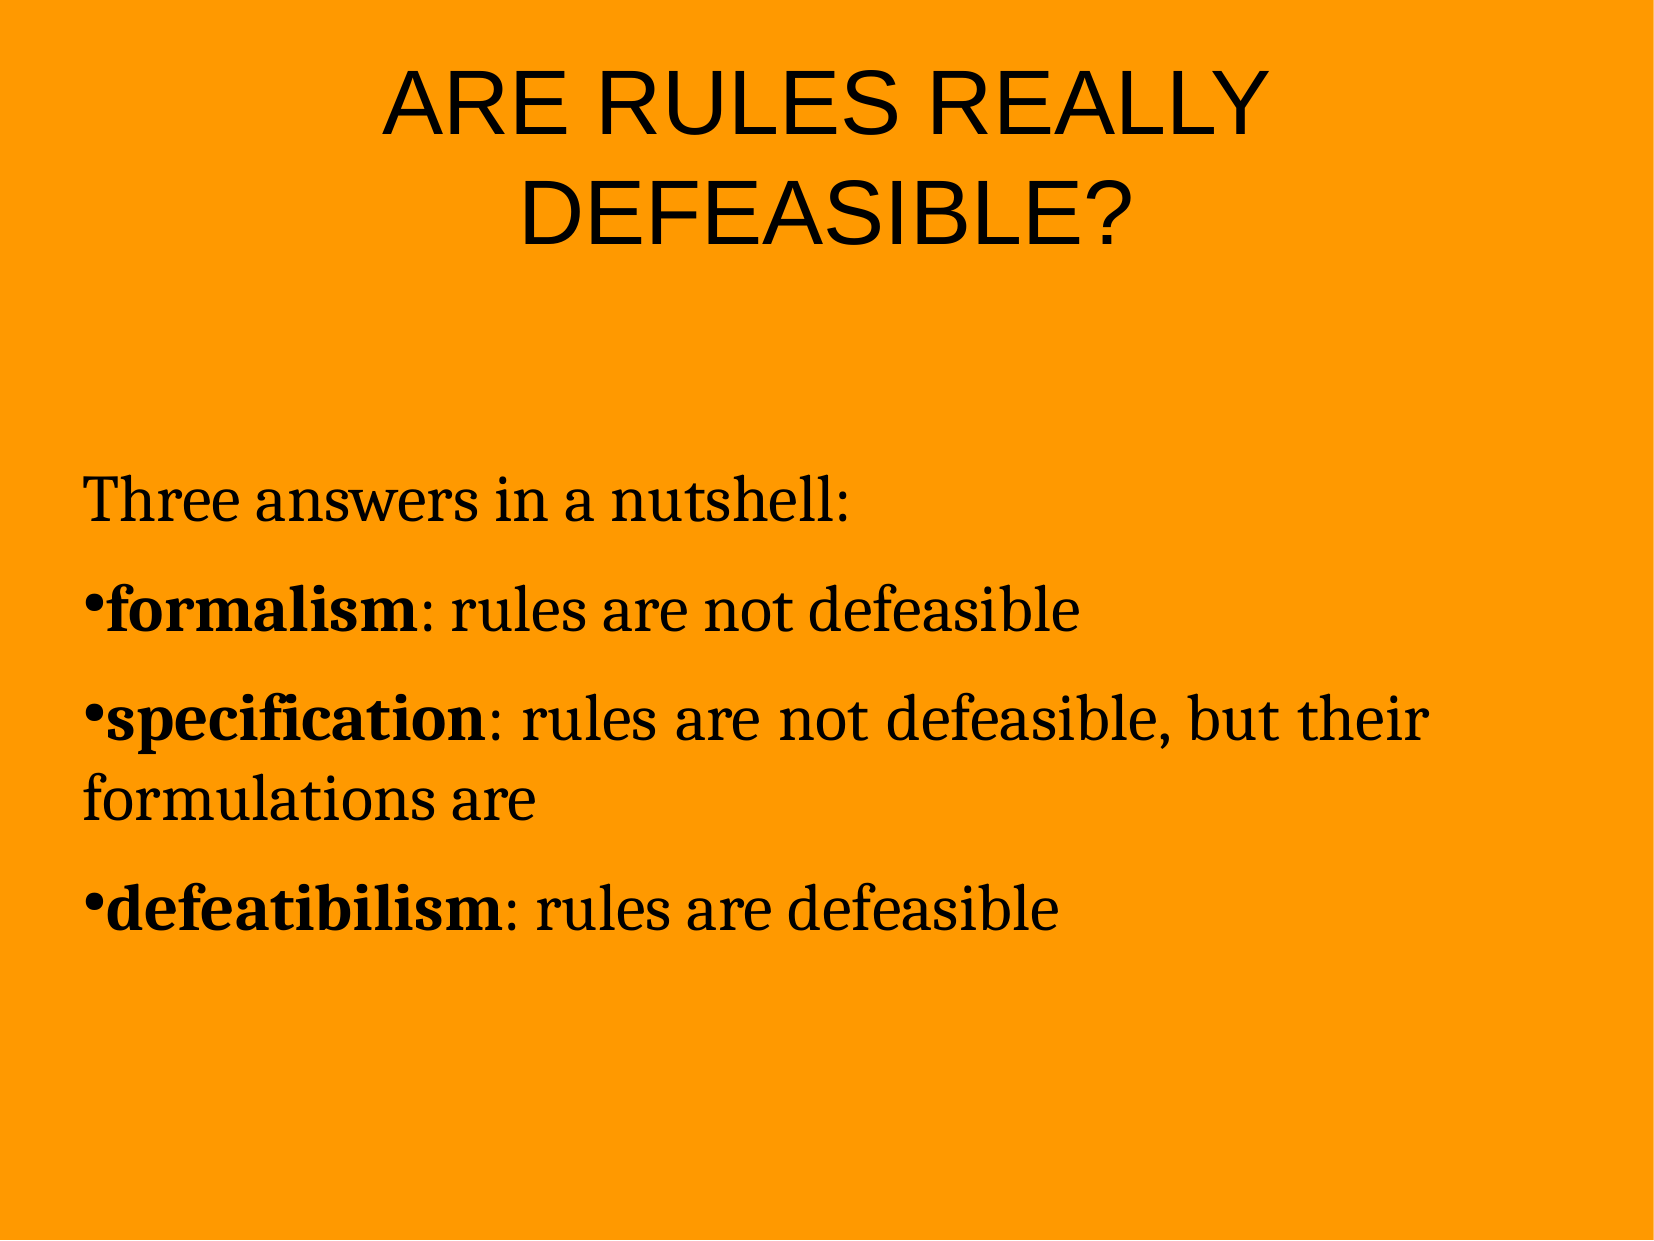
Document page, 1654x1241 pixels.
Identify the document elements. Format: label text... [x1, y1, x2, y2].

title ARE RULES REALLY DEFEASIBLE? [82, 49, 1571, 257]
list Three answers in a nutshell: formalism: rules are not defeasible specification: rules are not defeasible, but their formulations are defeatibilism: rules are defeasible [82, 290, 1571, 1109]
